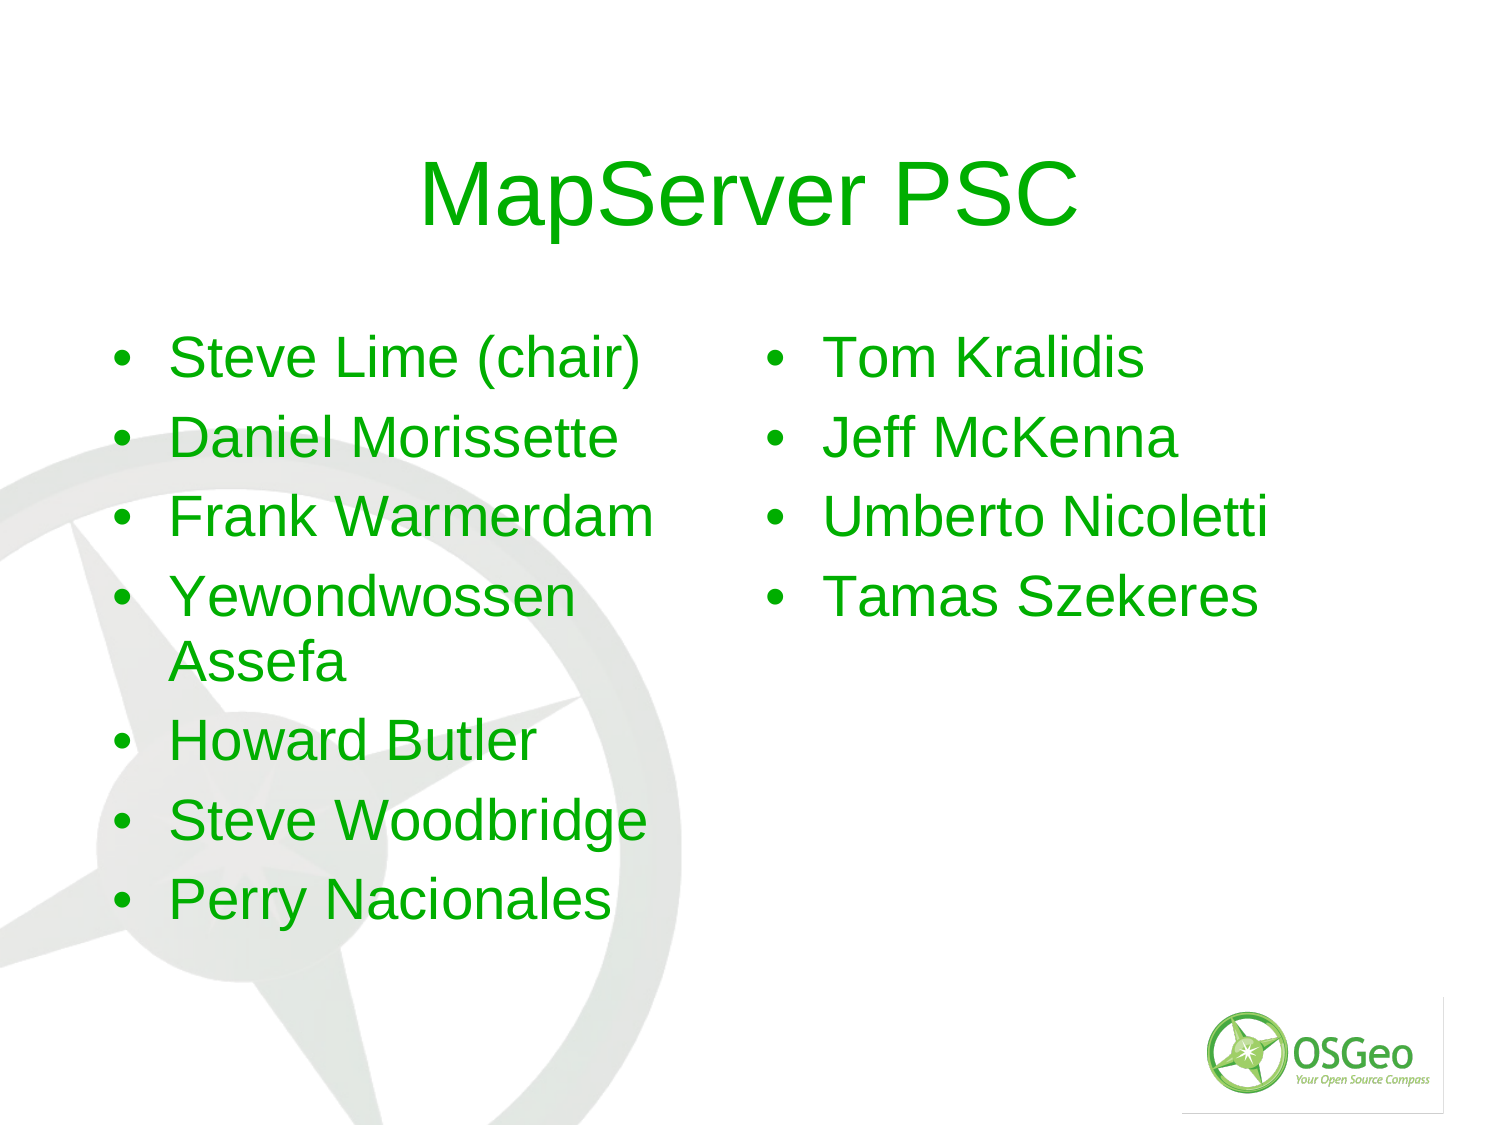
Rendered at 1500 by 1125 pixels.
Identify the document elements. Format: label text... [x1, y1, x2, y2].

picture [1181, 996, 1444, 1114]
list Steve Lime (chair) Daniel Morissette Frank Warmerdam Yewondwossen Assefa Howard Butler Steve Woodbridge Perry Nacionales [112, 324, 735, 1001]
title MapServer PSC [112, 76, 1388, 312]
picture [0, 413, 739, 1125]
list Tom Kralidis Jeff McKenna Umberto Nicoletti Tamas Szekeres [765, 324, 1388, 986]
